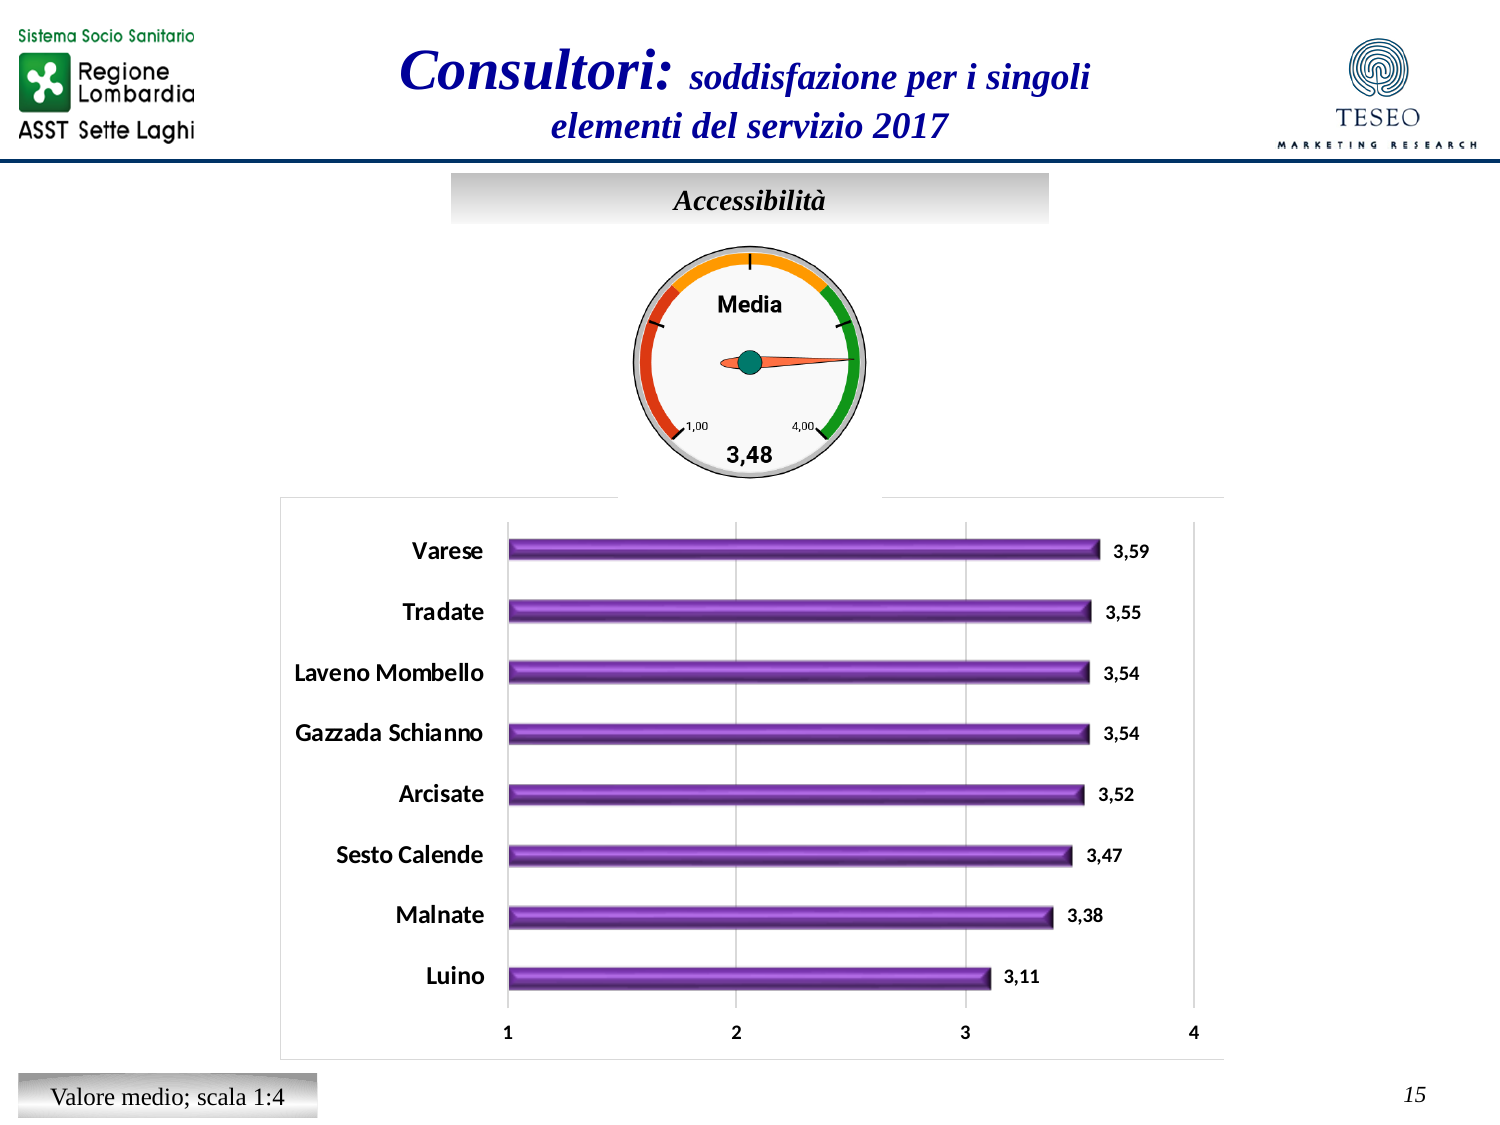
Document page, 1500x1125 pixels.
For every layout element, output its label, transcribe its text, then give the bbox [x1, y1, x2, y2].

picture [1294, 30, 1481, 149]
picture [19, 26, 194, 148]
text_box Valore medio; scala 1:4 [18, 1073, 318, 1118]
text_box Consultori: soddisfazione per i singoli elementi del servizio 2017 [206, 25, 1294, 151]
text_box Accessibilità [451, 173, 1049, 224]
picture [279, 231, 1224, 1060]
